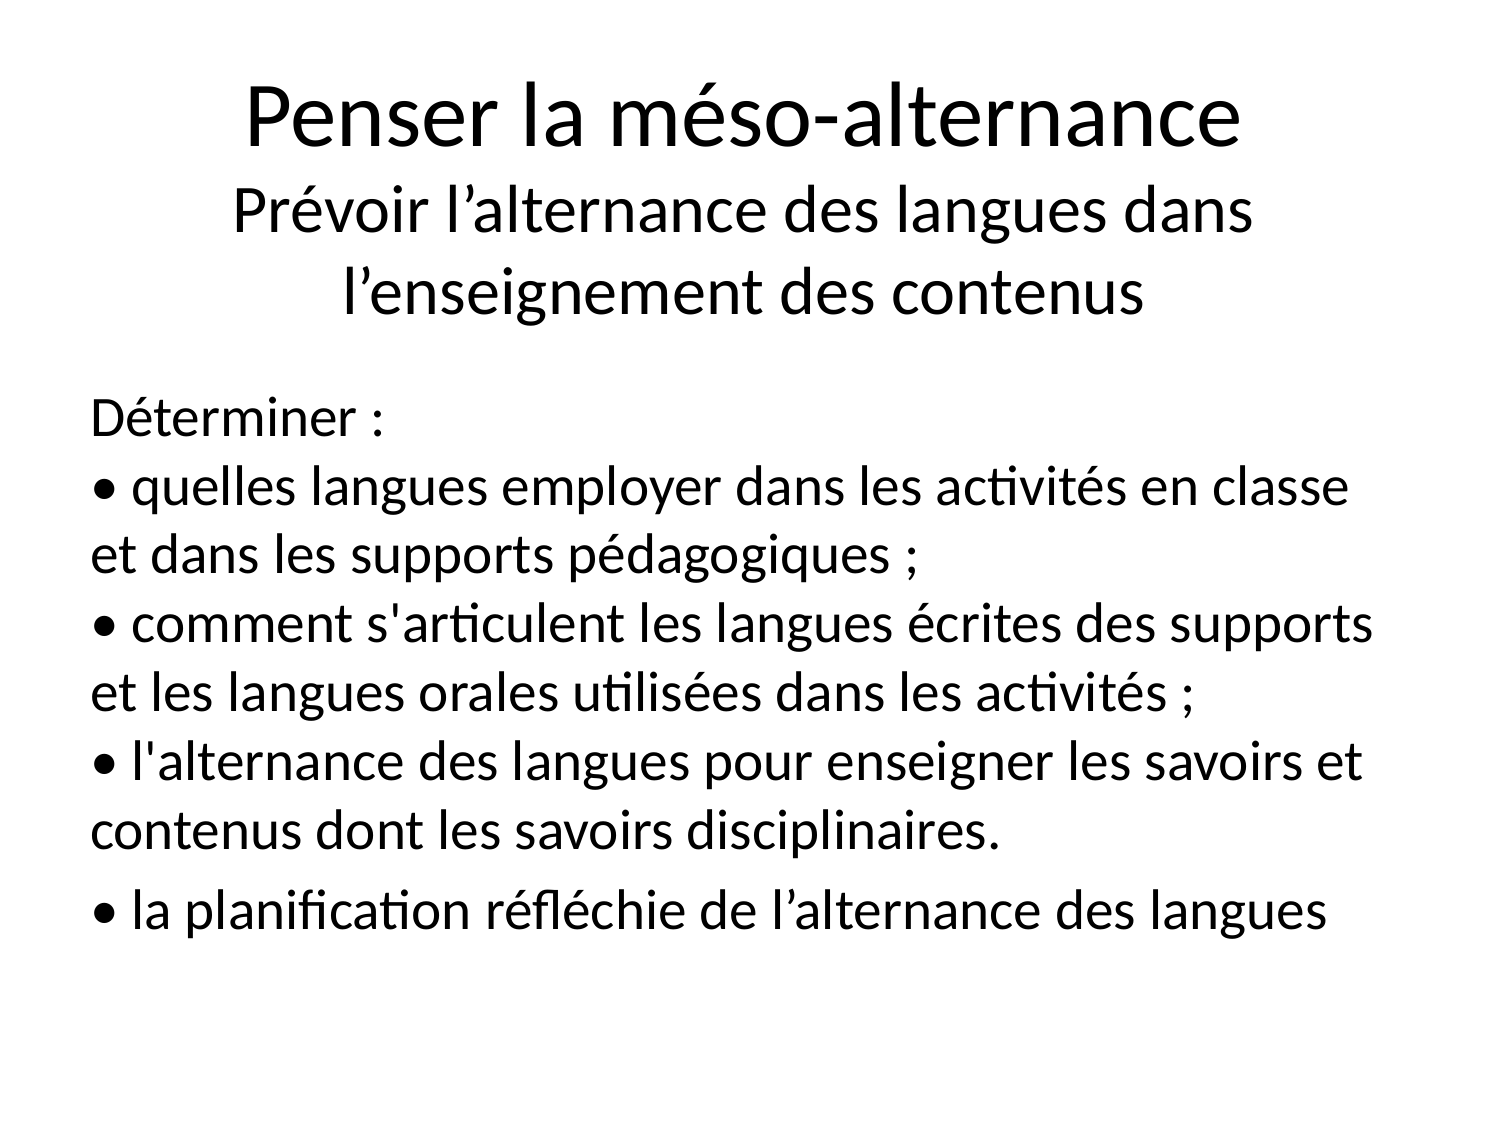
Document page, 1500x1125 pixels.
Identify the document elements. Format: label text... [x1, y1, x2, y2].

list Déterminer : • quelles langues employer dans les activités en classe et dans les supports pédagogiques ; • comment s'articulent les langues écrites des supports et les langues orales utilisées dans les activités ; • l'alternance des langues pour enseigner les savoirs et contenus dont les savoirs disciplinaires. • la planification réfléchie de l’alternance des langues [75, 371, 1425, 1031]
title Penser la méso-alternance Prévoir l’alternance des langues dans l’enseignement des contenus [63, 45, 1425, 337]
